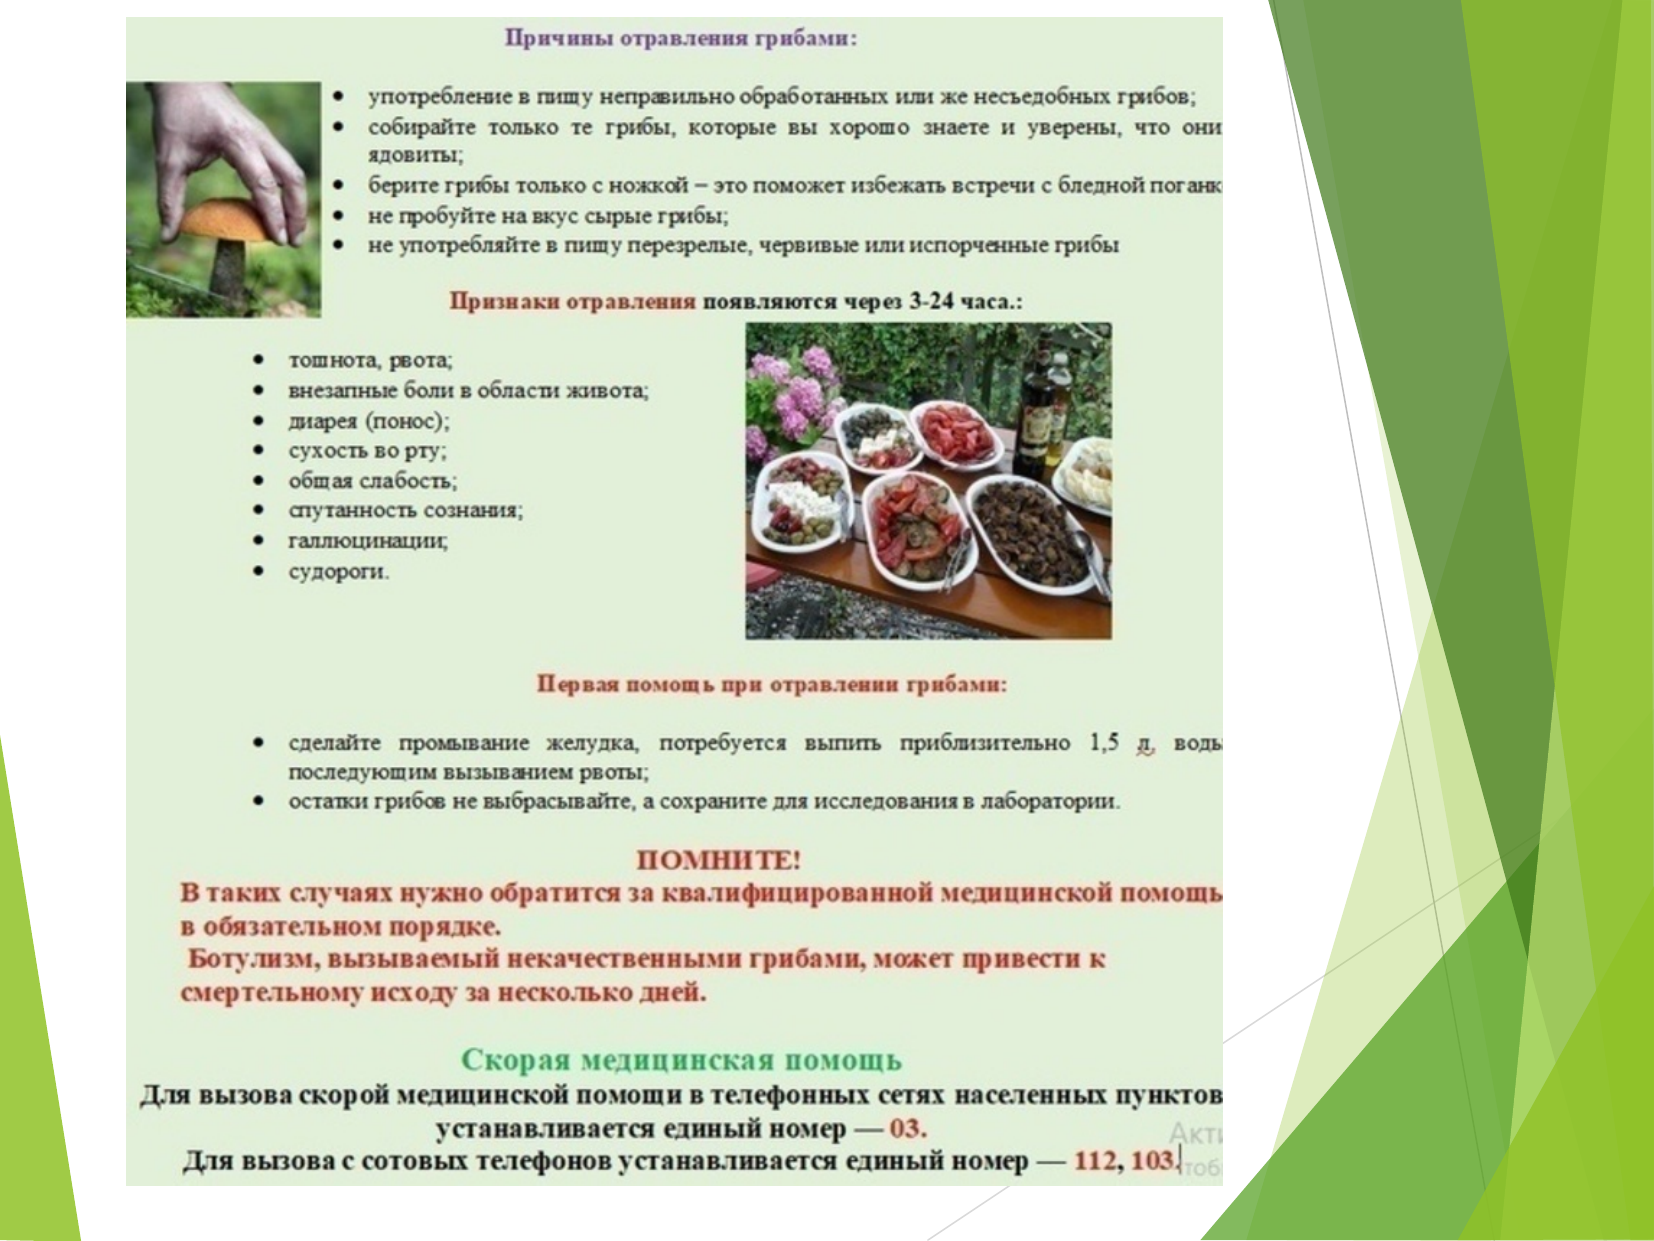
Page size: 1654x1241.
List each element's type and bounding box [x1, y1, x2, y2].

picture [126, 17, 1223, 1186]
